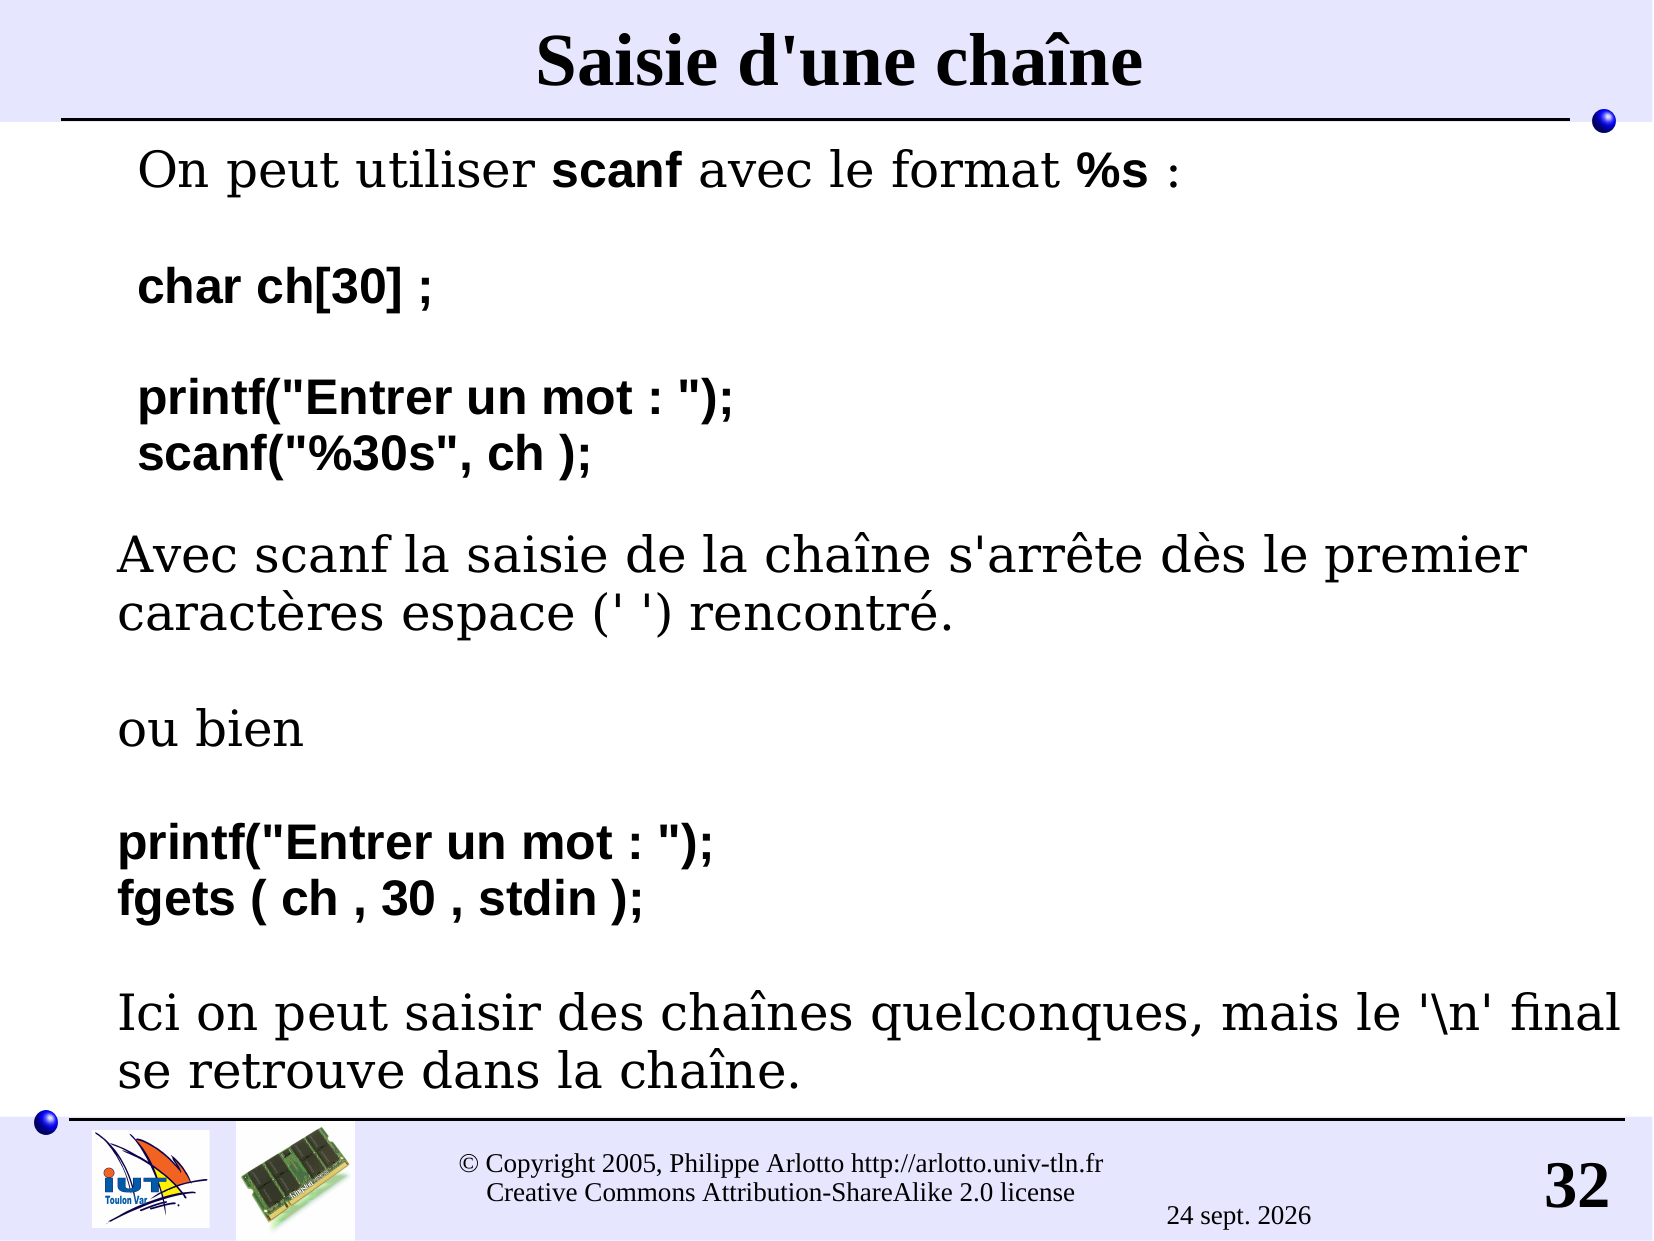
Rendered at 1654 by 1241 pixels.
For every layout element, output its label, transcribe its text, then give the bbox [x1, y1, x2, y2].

text_box Avec scanf la saisie de la chaîne s'arrête dès le premier caractères espace (' ') rencontré. ou bien printf("Entrer un mot : "); fgets ( ch , 30 , stdin ); Ici on peut saisir des chaînes quelconques, mais le '\n' final se retrouve dans la chaîne. [117, 525, 1625, 1105]
title Saisie d'une chaîne [95, 14, 1585, 107]
picture [236, 1121, 355, 1241]
text_box On peut utiliser scanf avec le format %s : char ch[30] ; printf("Entrer un mot : "); scanf("%30s", ch ); [137, 141, 1182, 525]
